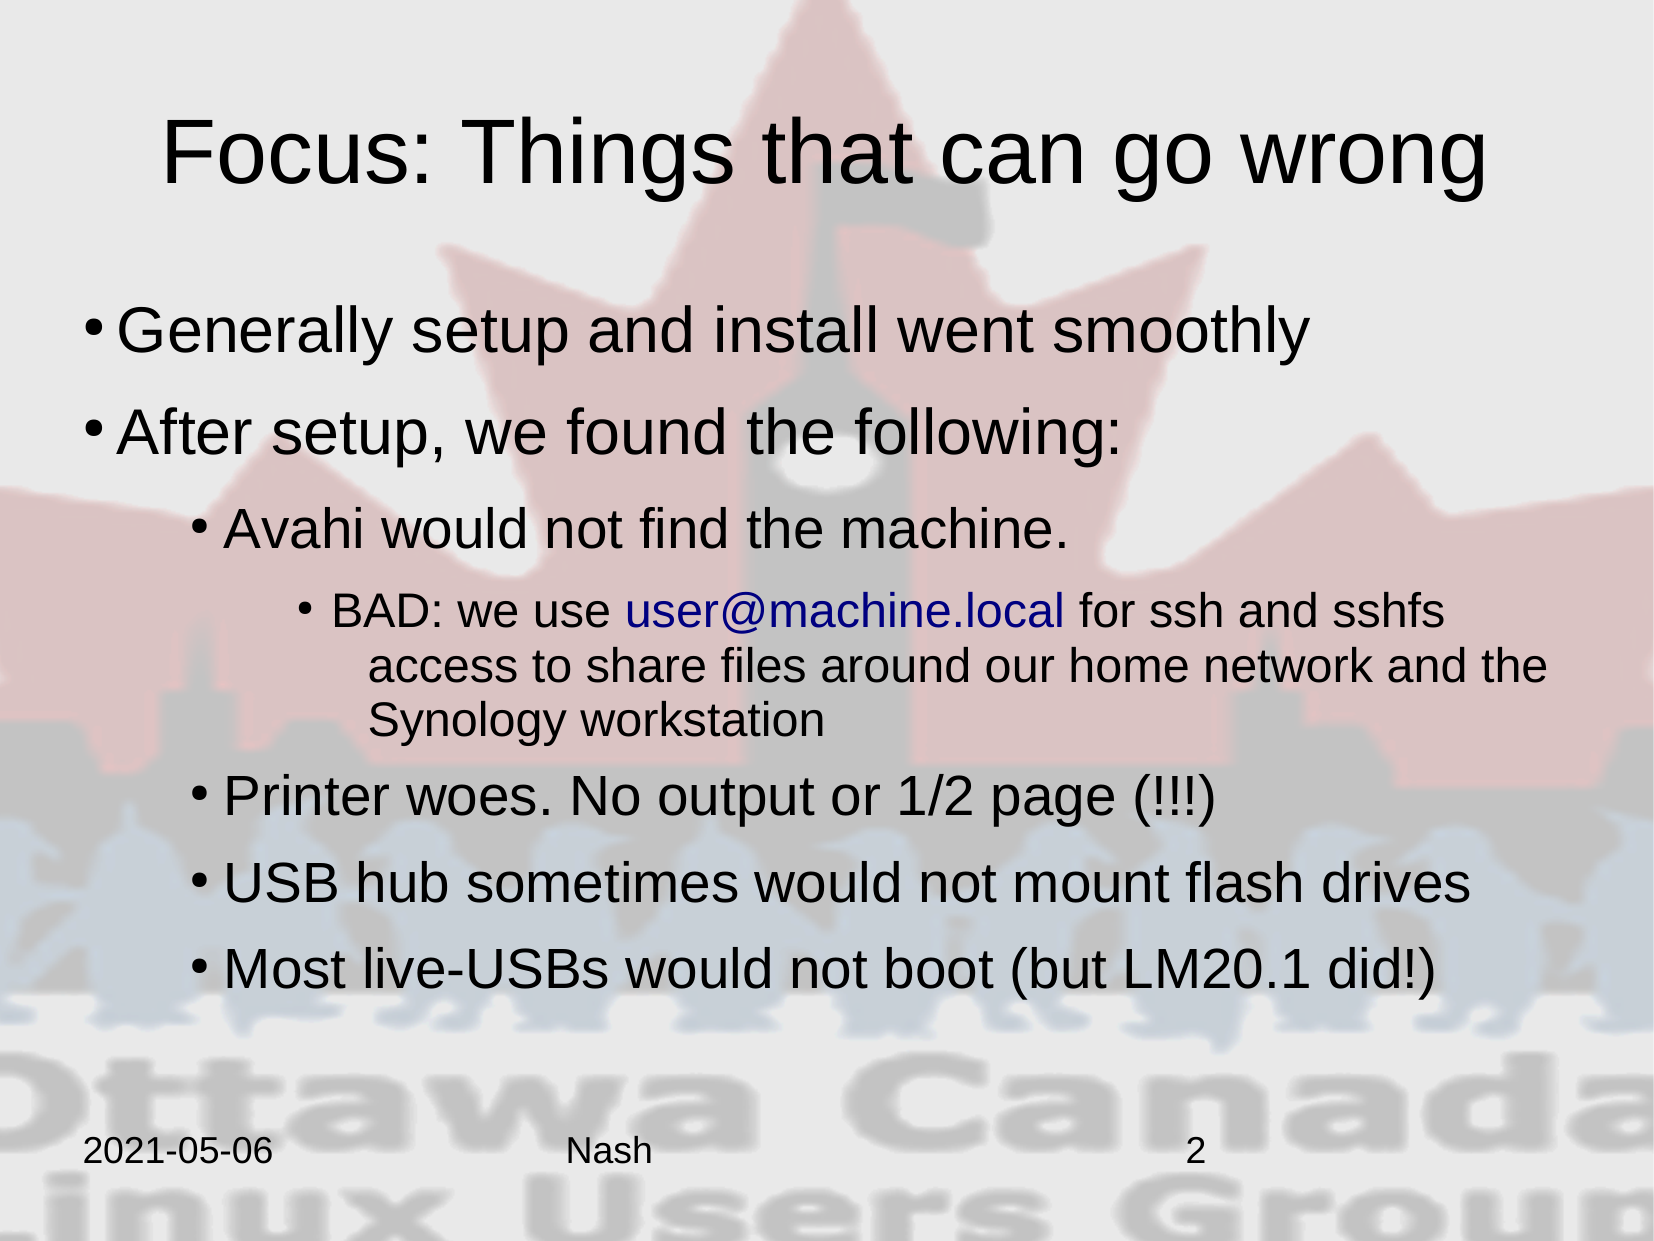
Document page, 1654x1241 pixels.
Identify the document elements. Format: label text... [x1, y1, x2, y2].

picture [0, 0, 1654, 1241]
title Focus: Things that can go wrong [82, 49, 1570, 256]
list Generally setup and install went smoothly After setup, we found the following: Avahi would not find the machine. BAD: we use user@machine.local for ssh and sshfs access to share files around our home network and the Synology workstation Printer woes. No output or 1/2 page (!!!) USB hub sometimes would not mount flash drives Most live-USBs would not boot (but LM20.1 did!) [82, 290, 1570, 1009]
